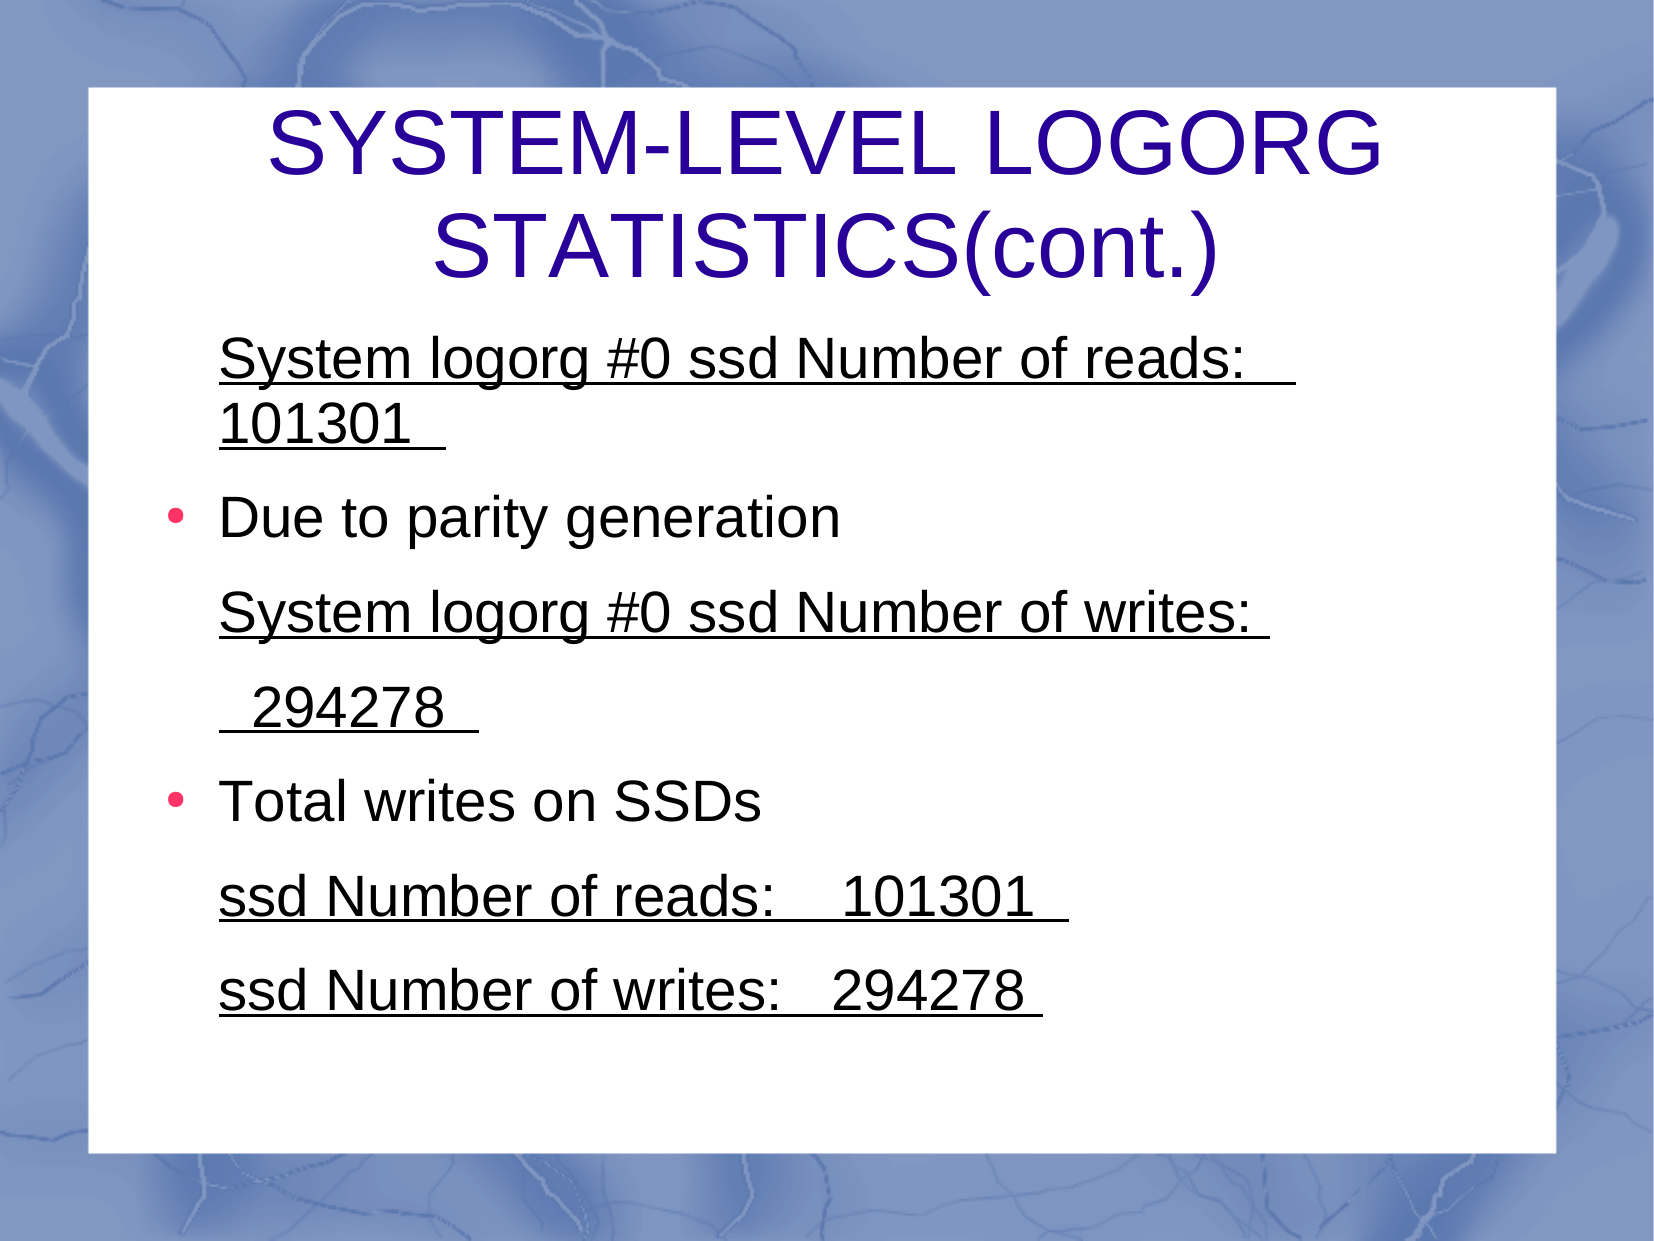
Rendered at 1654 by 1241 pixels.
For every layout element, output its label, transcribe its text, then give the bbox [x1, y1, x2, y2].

list System logorg #0 ssd Number of reads: 101301 Due to parity generation System logorg #0 ssd Number of writes: 294278 Total writes on SSDs ssd Number of reads: 101301 ssd Number of writes: 294278 [147, 325, 1506, 1130]
picture [0, 0, 1654, 1241]
title SYSTEM-LEVEL LOGORG STATISTICS(cont.) [118, 91, 1536, 297]
